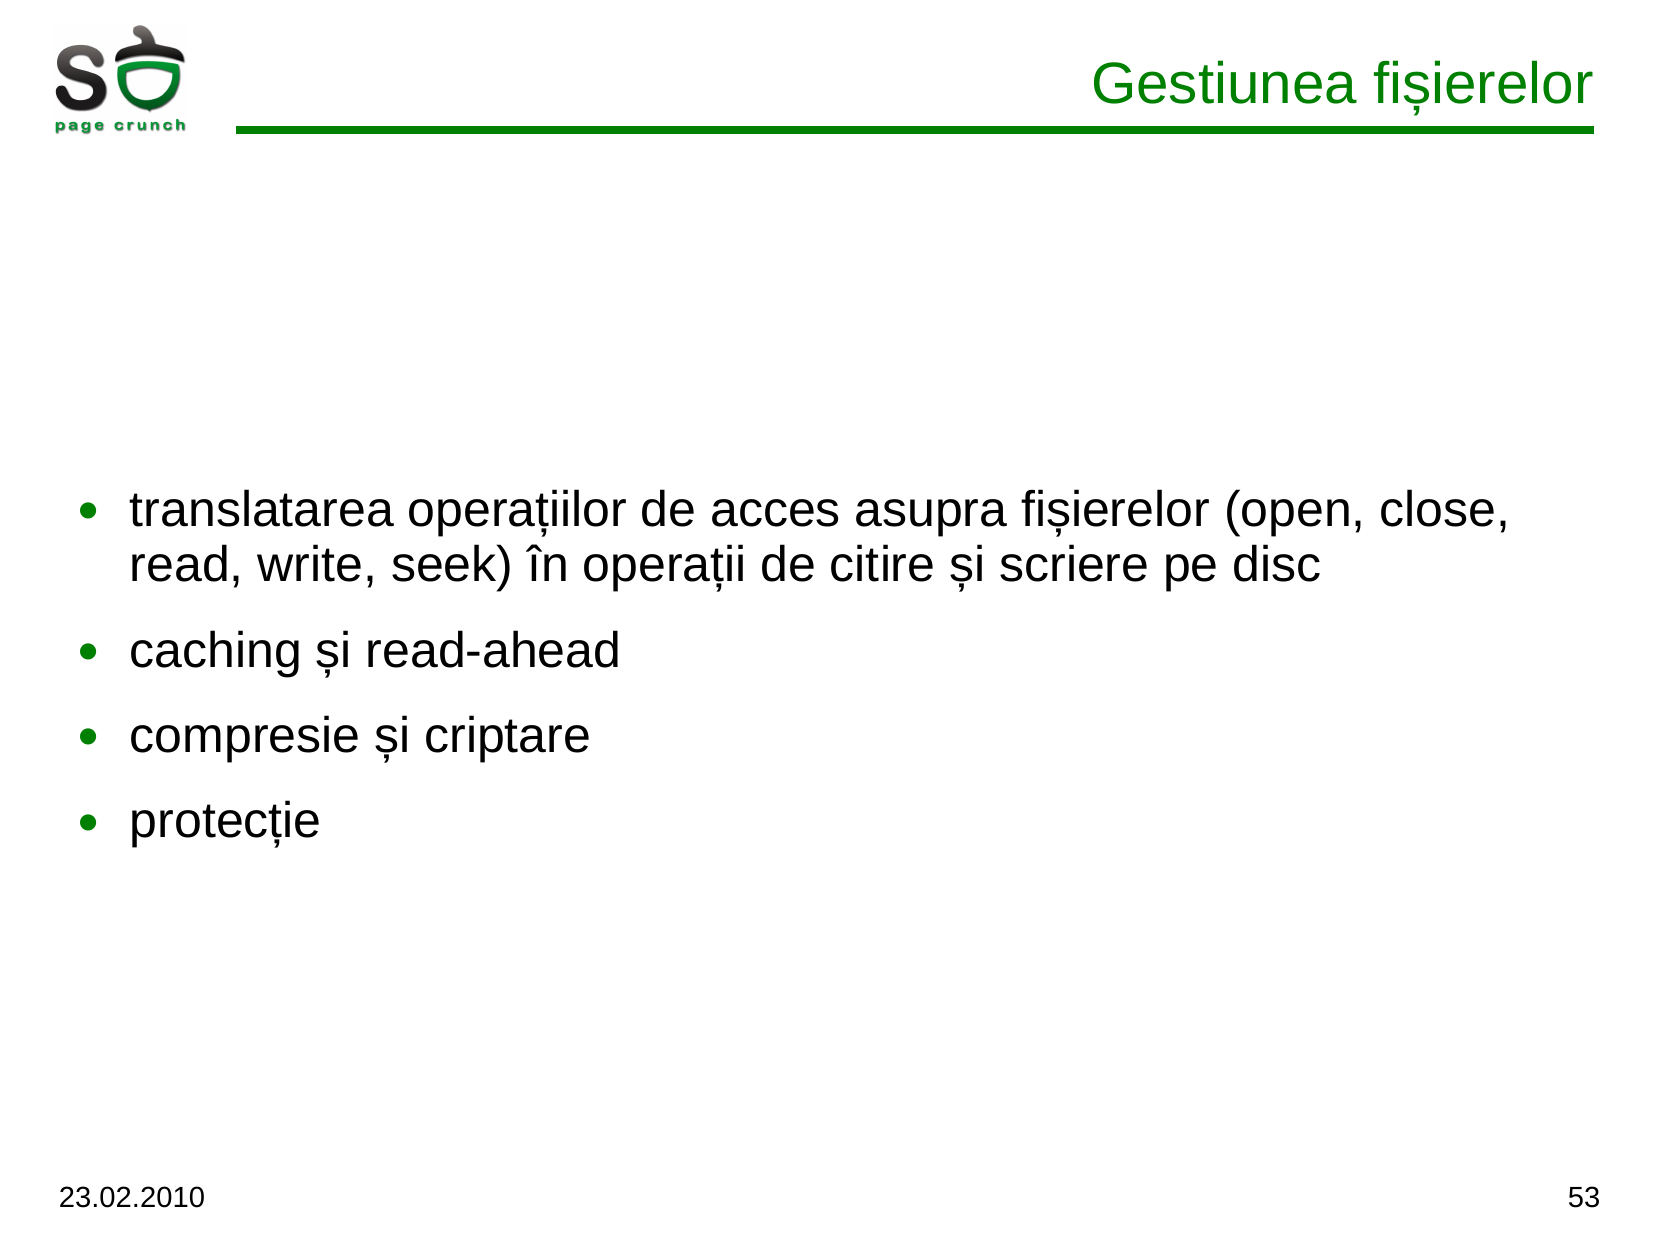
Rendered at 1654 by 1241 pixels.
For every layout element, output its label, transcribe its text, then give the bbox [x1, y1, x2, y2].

title Gestiunea fișierelor [236, 49, 1595, 119]
picture [53, 23, 188, 136]
list translatarea operațiilor de acces asupra fișierelor (open, close, read, write, seek) în operații de citire și scriere pe disc caching și read-ahead compresie și criptare protecție [59, 177, 1595, 1152]
